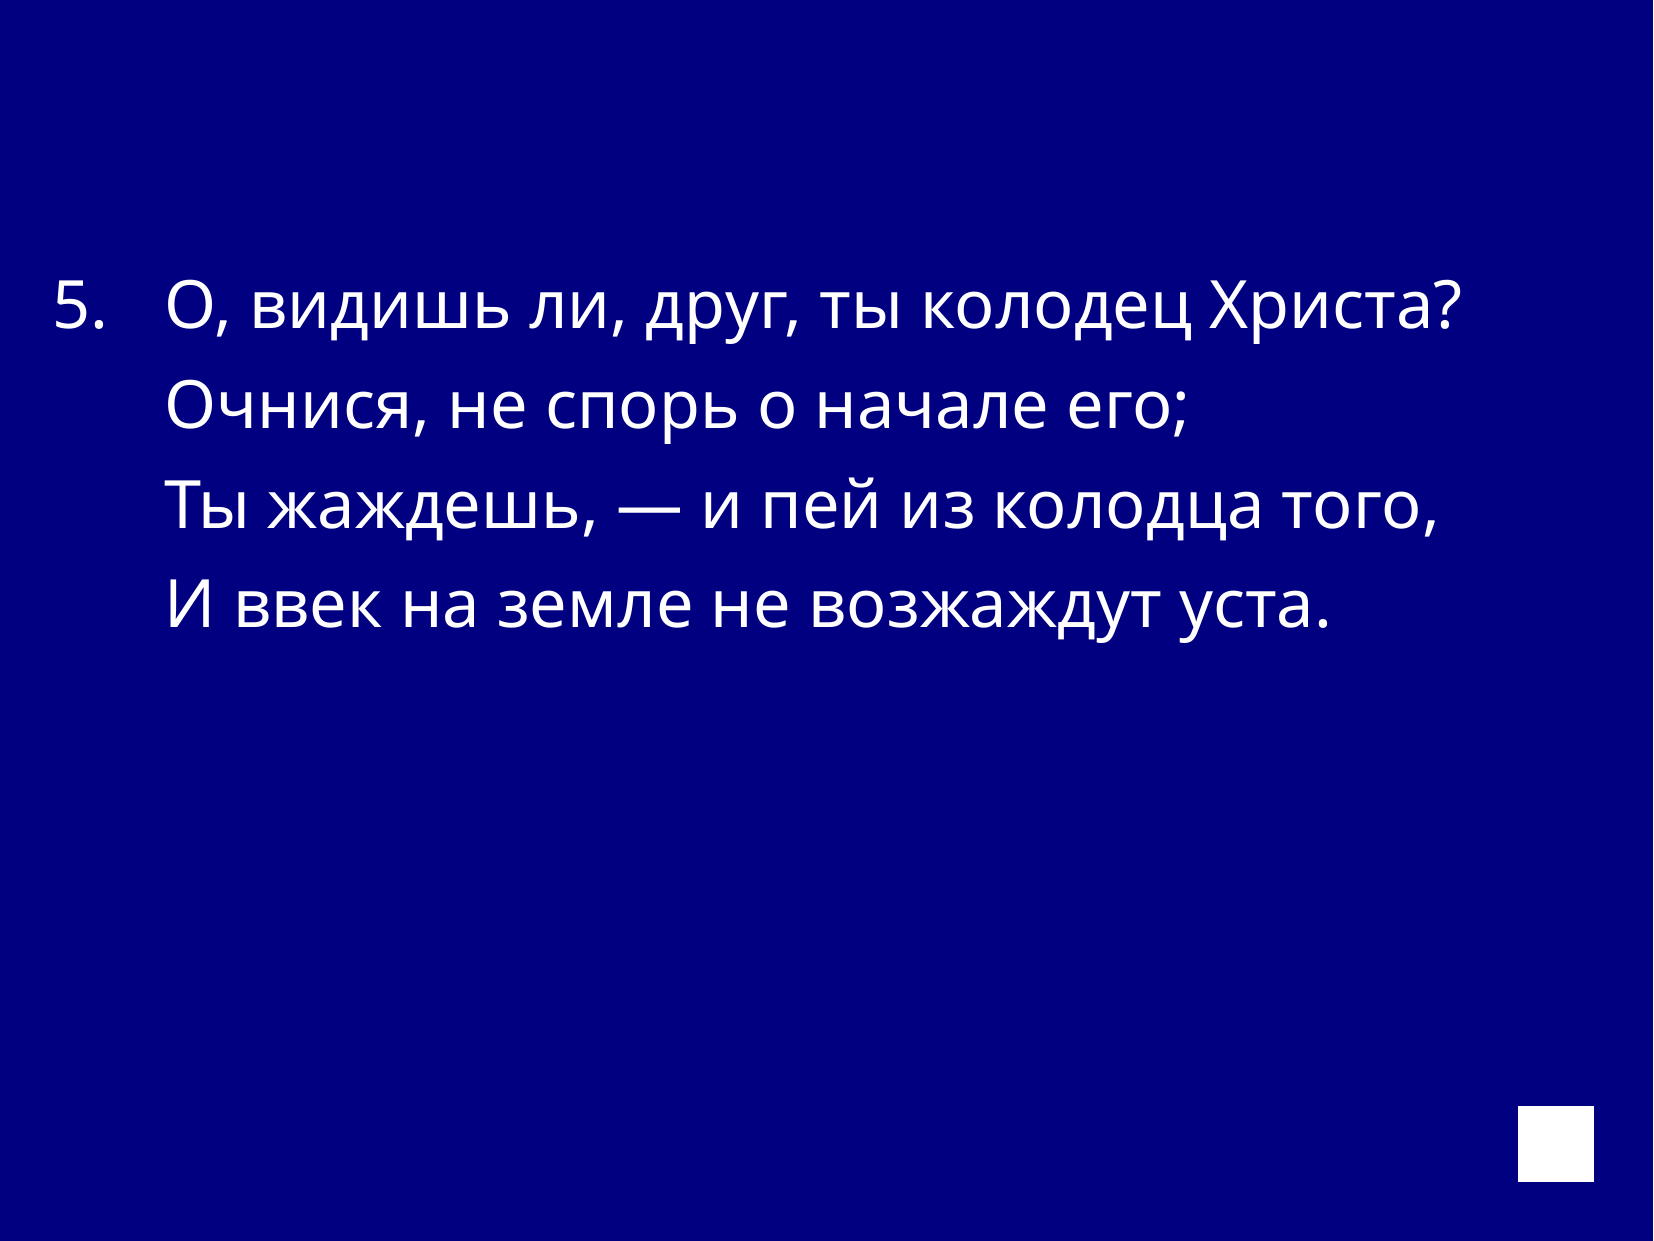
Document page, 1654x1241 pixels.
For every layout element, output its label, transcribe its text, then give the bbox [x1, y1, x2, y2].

text_box 5. О, видишь ли, друг, ты колодец Христа? Очнися, не спорь о начале его; Ты жаждешь, ― и пей из колодца того, И ввек на земле не возжаждут уста. [37, 150, 1653, 1163]
text_box [1518, 1163, 1594, 1182]
